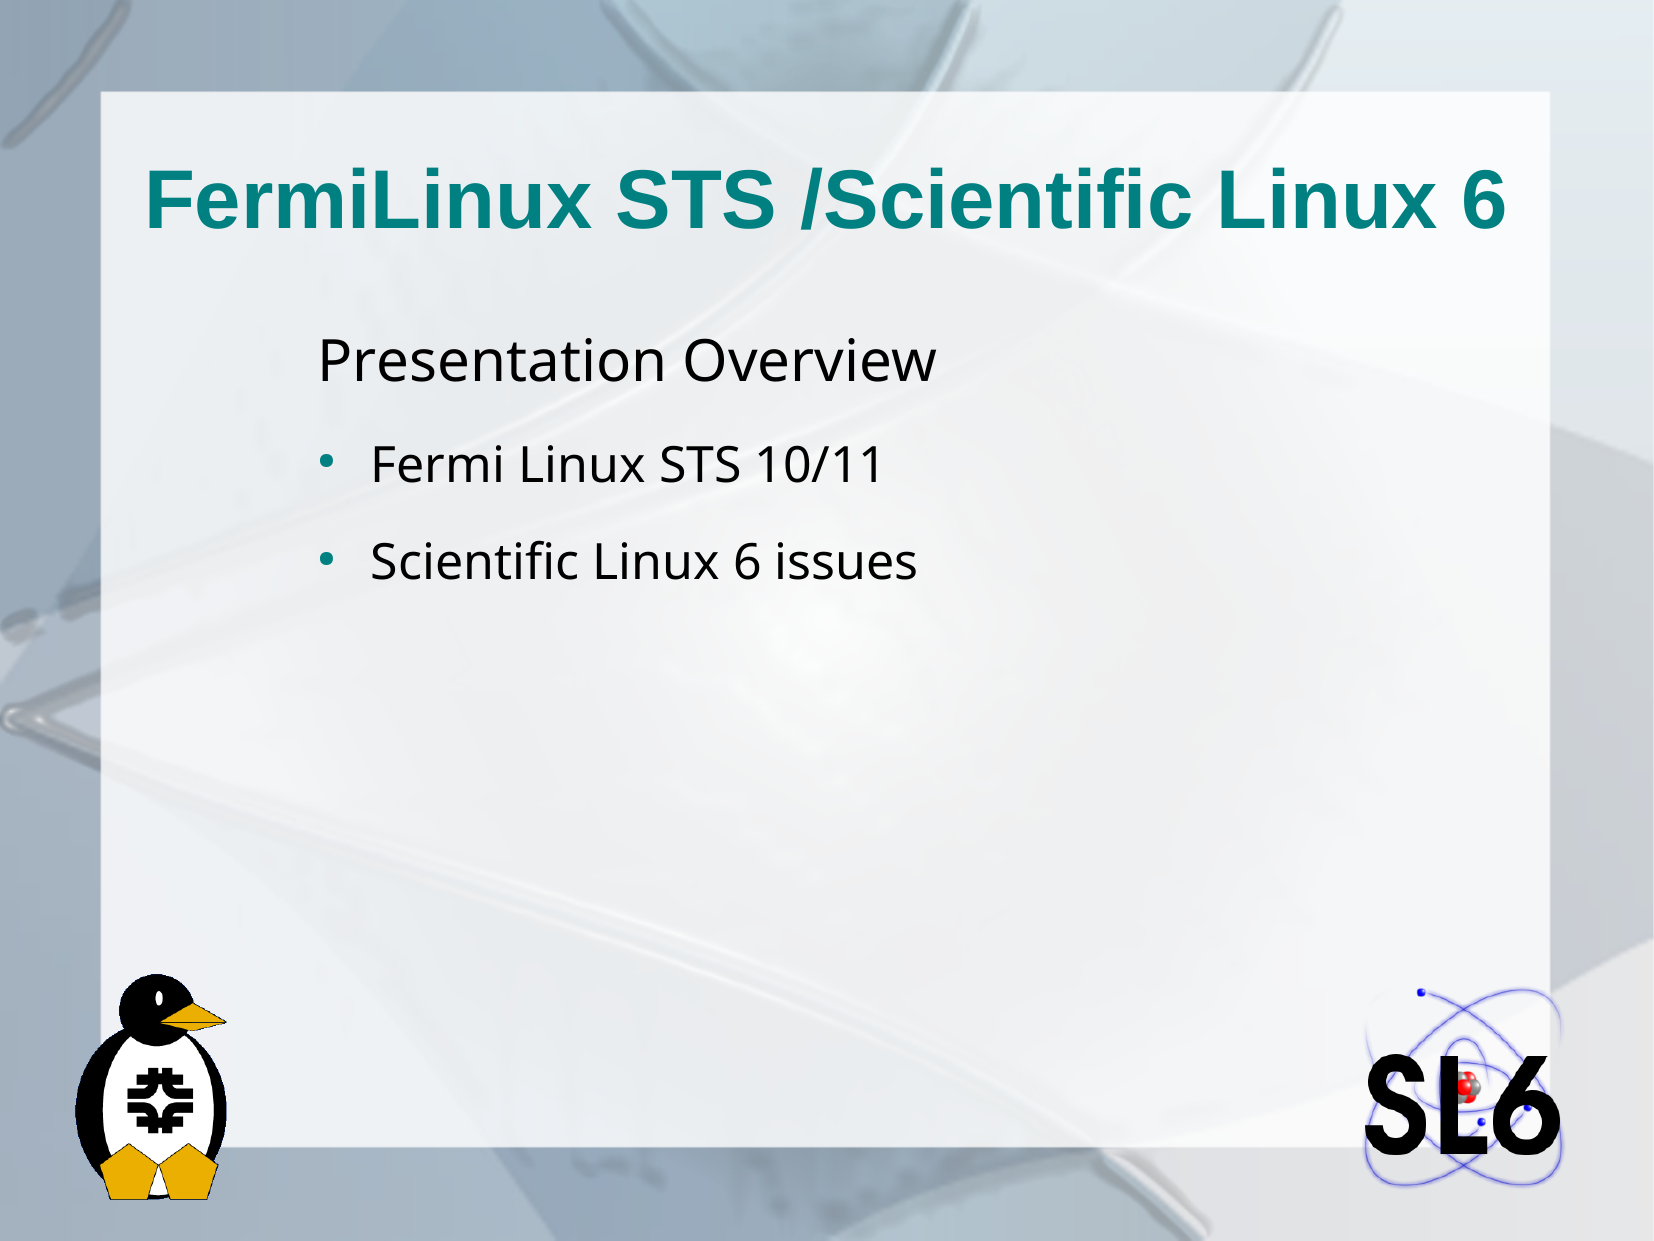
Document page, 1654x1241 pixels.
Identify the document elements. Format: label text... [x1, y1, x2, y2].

list Presentation Overview Fermi Linux STS 10/11 Scientific Linux 6 issues [300, 319, 1313, 945]
title FermiLinux STS /Scientific Linux 6 [118, 96, 1536, 304]
picture [0, 0, 1654, 1241]
